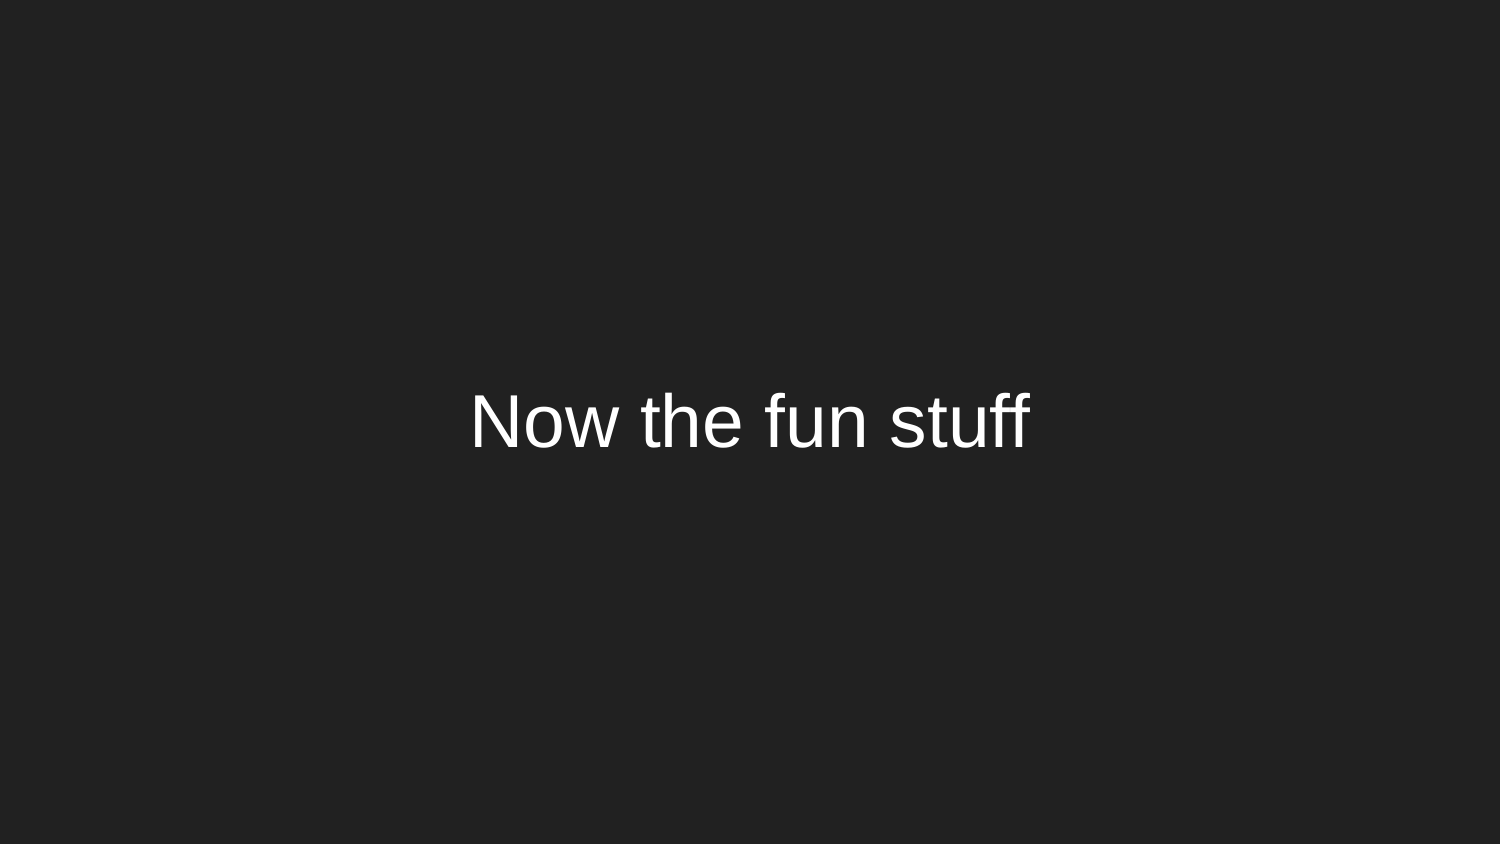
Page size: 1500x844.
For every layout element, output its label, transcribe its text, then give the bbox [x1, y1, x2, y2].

title Now the fun stuff [51, 352, 1449, 491]
